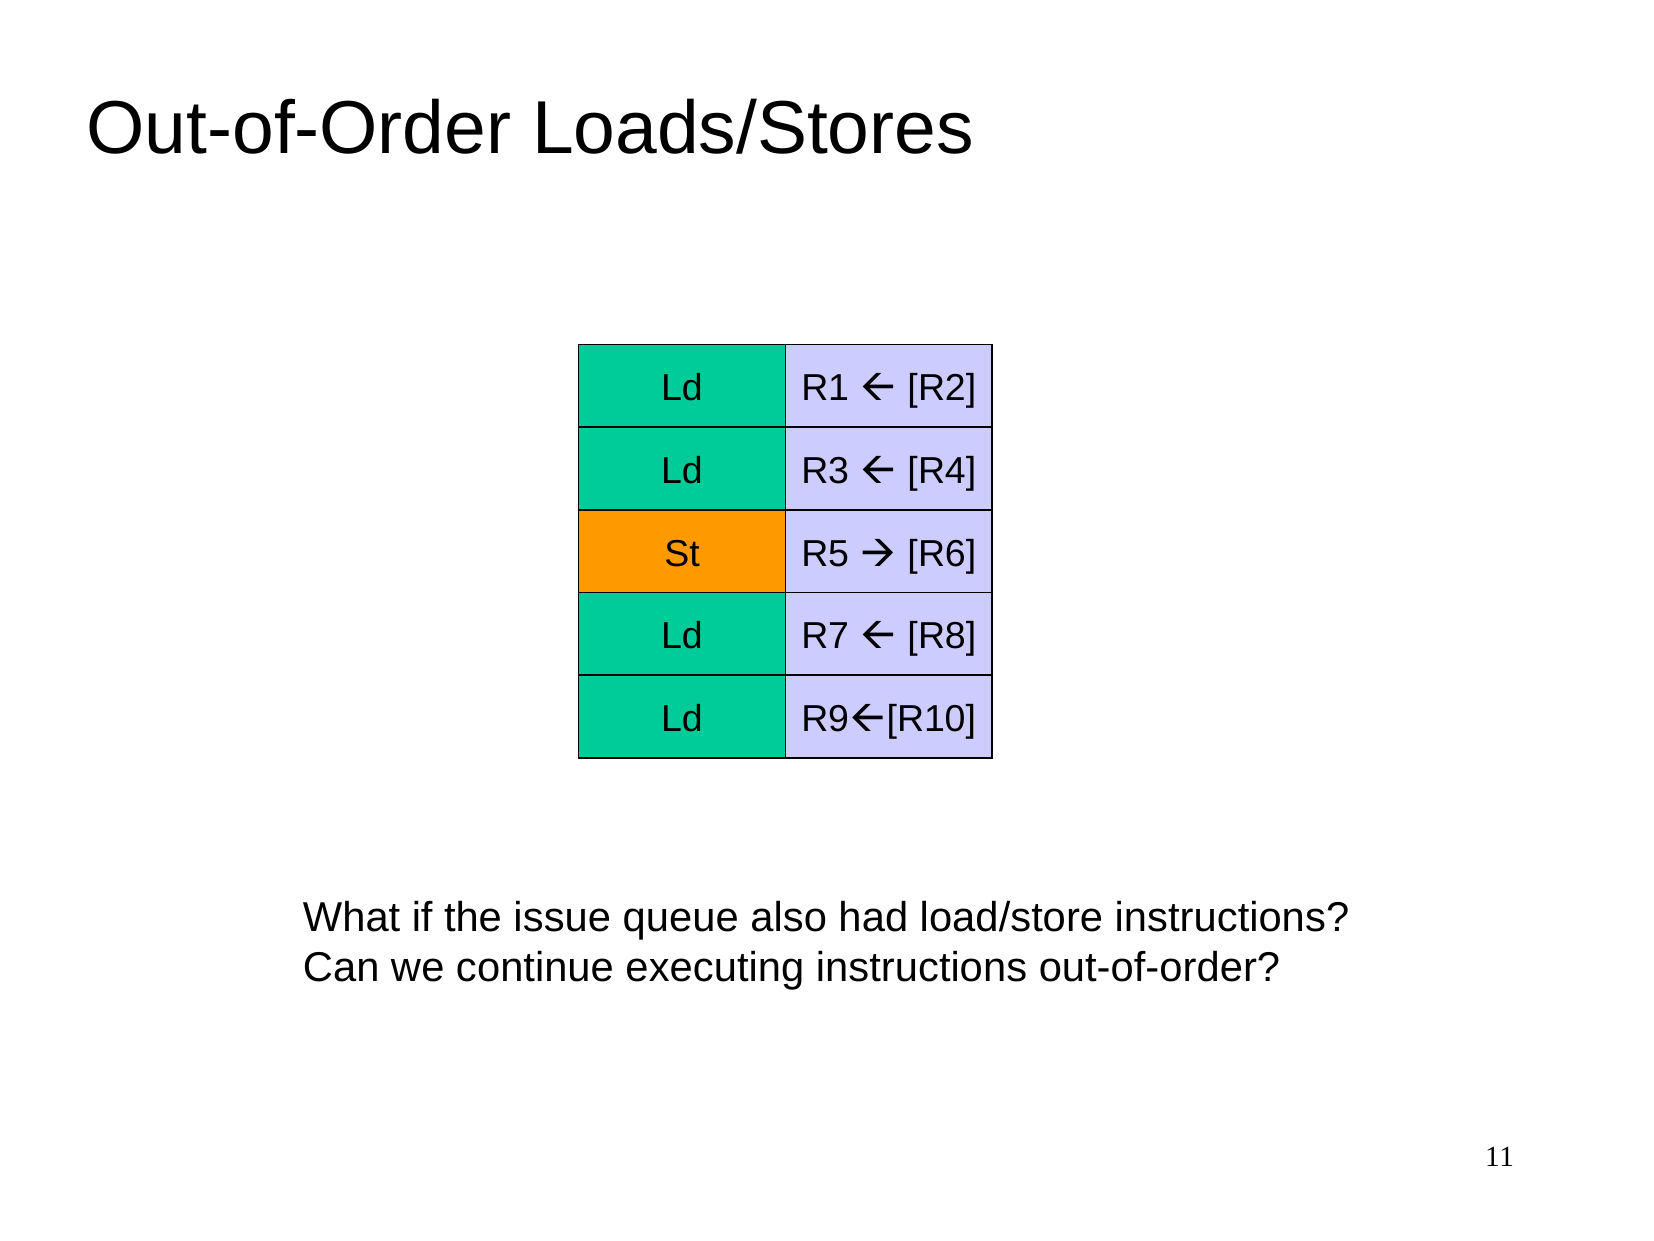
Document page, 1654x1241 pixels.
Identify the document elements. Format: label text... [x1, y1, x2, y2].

text_box R9[R10] [785, 675, 993, 758]
text_box R1  [R2] [785, 344, 993, 427]
text_box R5  [R6] [785, 509, 993, 592]
text_box Ld [578, 592, 785, 675]
text_box Out-of-Order Loads/Stores [71, 71, 990, 177]
text_box Ld [578, 344, 785, 427]
text_box R7  [R8] [785, 592, 993, 675]
text_box R3  [R4] [785, 427, 993, 509]
text_box What if the issue queue also had load/store instructions? Can we continue executing instructions out-of-order? [288, 881, 1377, 998]
text_box <number> [1185, 1129, 1530, 1213]
text_box St [578, 509, 785, 592]
text_box Ld [578, 427, 785, 509]
text_box Ld [578, 675, 785, 758]
